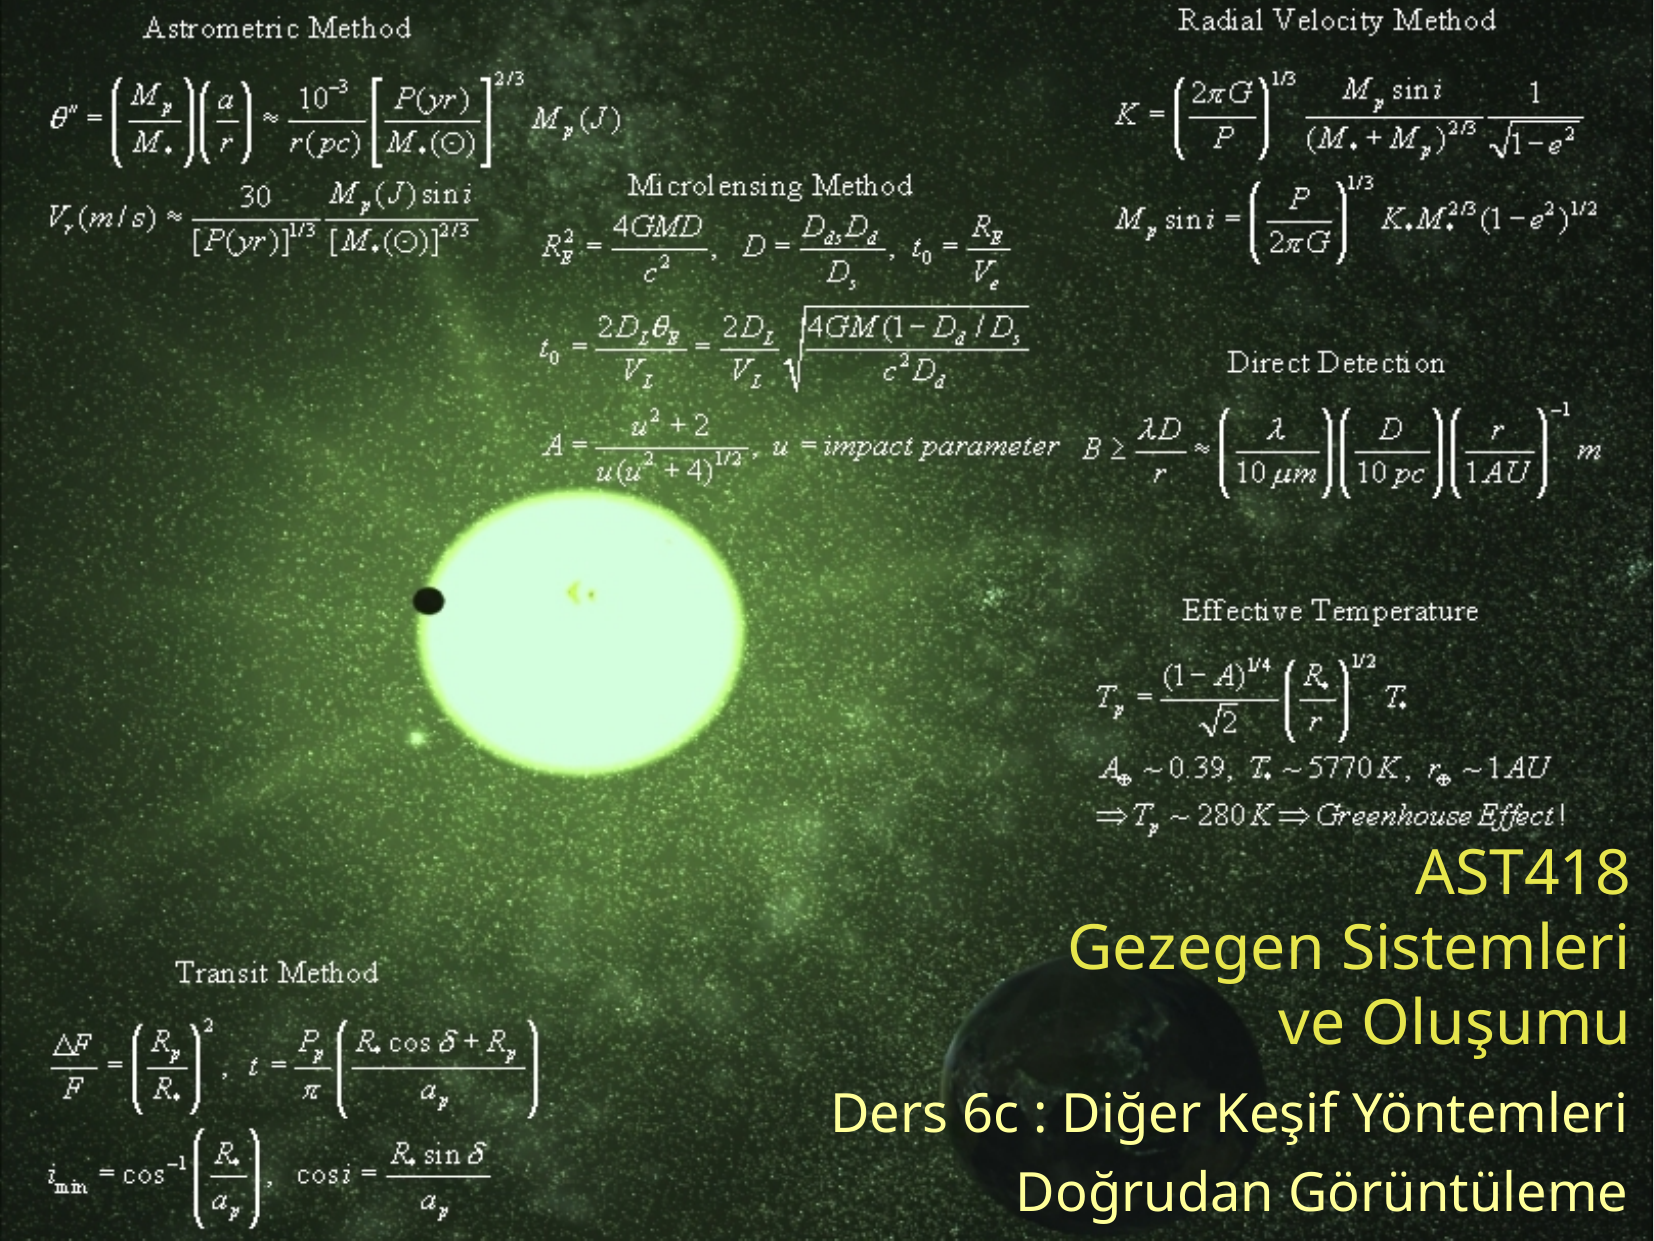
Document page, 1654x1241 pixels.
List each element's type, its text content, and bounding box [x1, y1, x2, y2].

text_box Ders 6c : Diğer Keşif Yöntemleri Doğrudan Görüntüleme [545, 1070, 1644, 1224]
picture [0, 0, 1654, 1241]
title AST418 Gezegen Sistemleri ve Oluşumu [550, 831, 1647, 1057]
